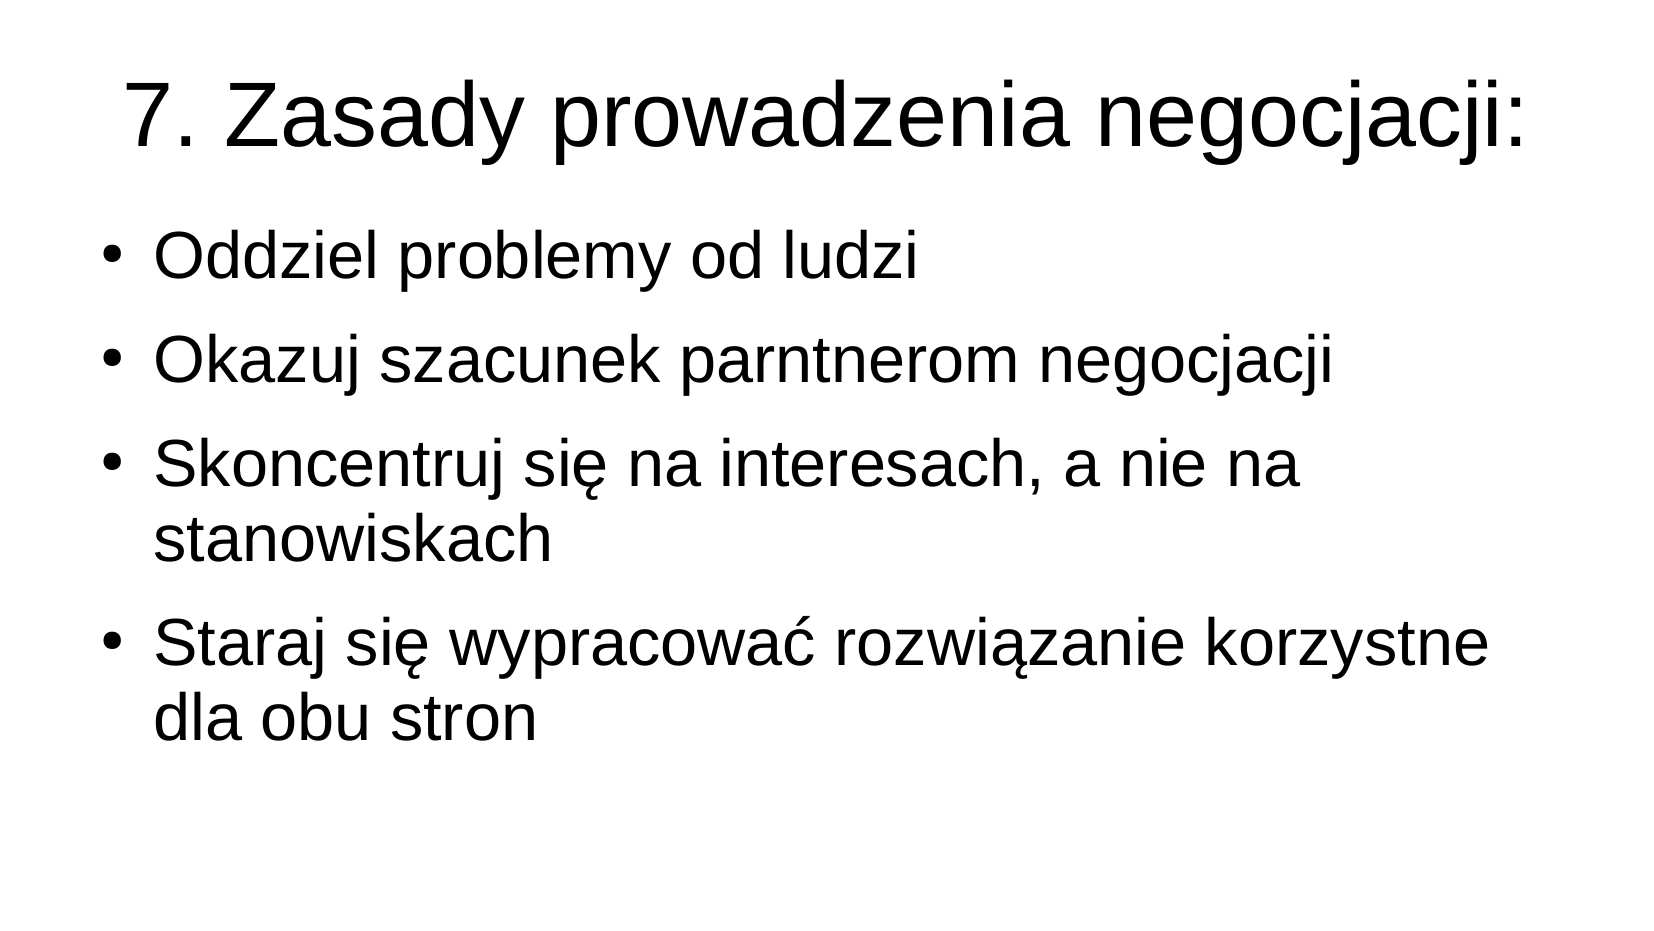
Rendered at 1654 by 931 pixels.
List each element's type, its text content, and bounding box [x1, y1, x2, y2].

list Oddziel problemy od ludzi Okazuj szacunek parntnerom negocjacji Skoncentruj się na interesach, a nie na stanowiskach Staraj się wypracować rozwiązanie korzystne dla obu stron [82, 217, 1571, 758]
title 7. Zasady prowadzenia negocjacji: [82, 37, 1571, 193]
